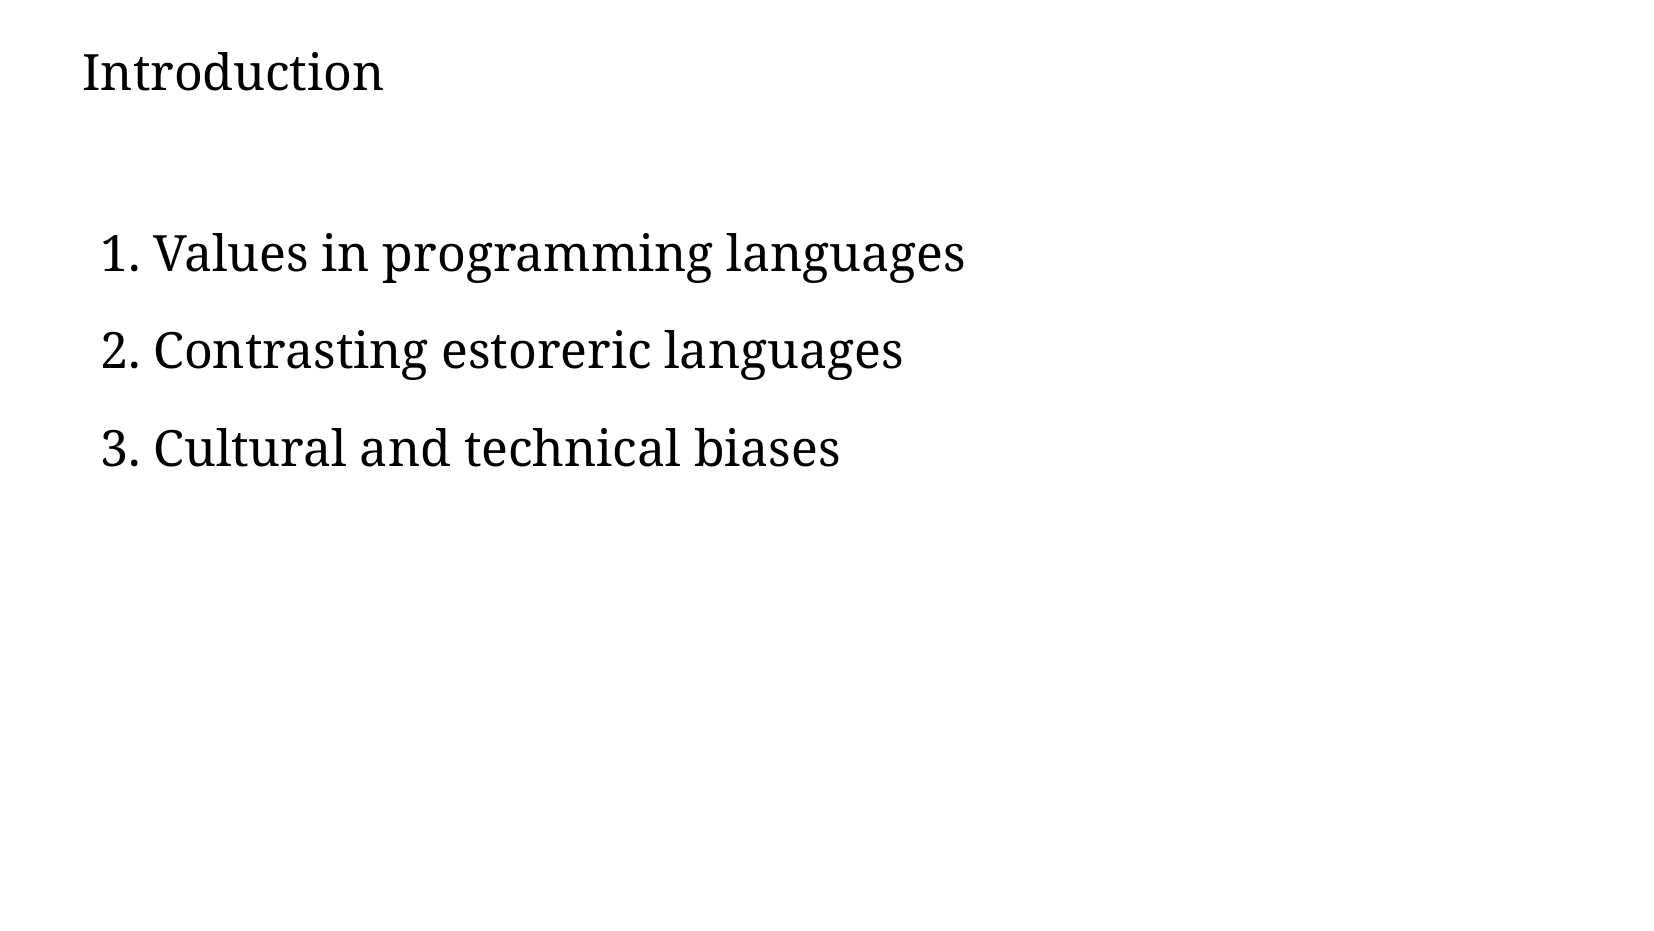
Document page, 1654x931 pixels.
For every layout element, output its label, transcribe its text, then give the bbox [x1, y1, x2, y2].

list Values in programming languages Contrasting estoreric languages Cultural and technical biases [82, 217, 1571, 713]
title Introduction [82, 37, 1571, 193]
